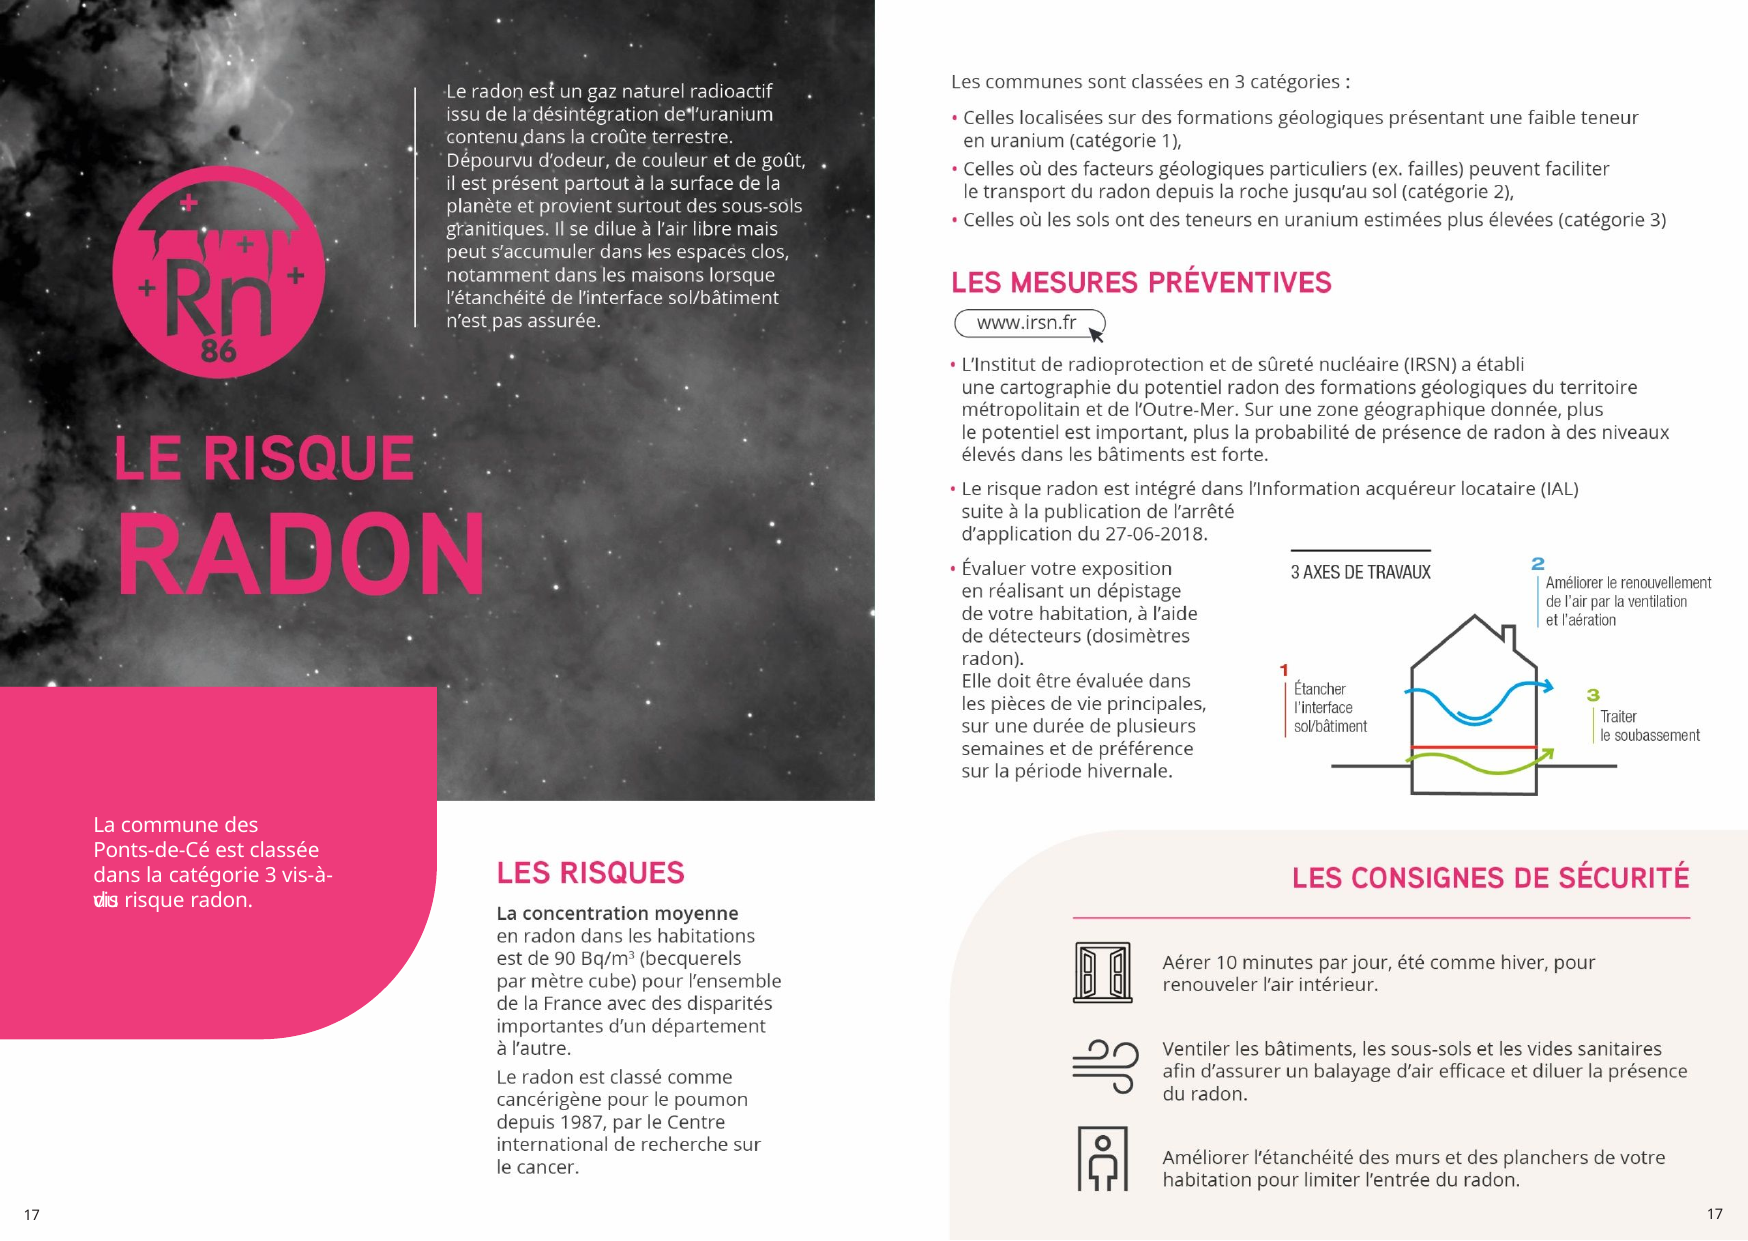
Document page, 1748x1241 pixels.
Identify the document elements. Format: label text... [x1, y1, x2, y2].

text_box du risque radon. [91, 884, 257, 912]
text_box <numéro> [1691, 1204, 1724, 1225]
text_box [0, 686, 437, 1040]
text_box <numéro> [17, 1205, 62, 1226]
picture [0, 0, 1748, 1241]
text_box La commune des Ponts-de-Cé est classée dans la catégorie 3 vis-à-vis [91, 809, 360, 912]
